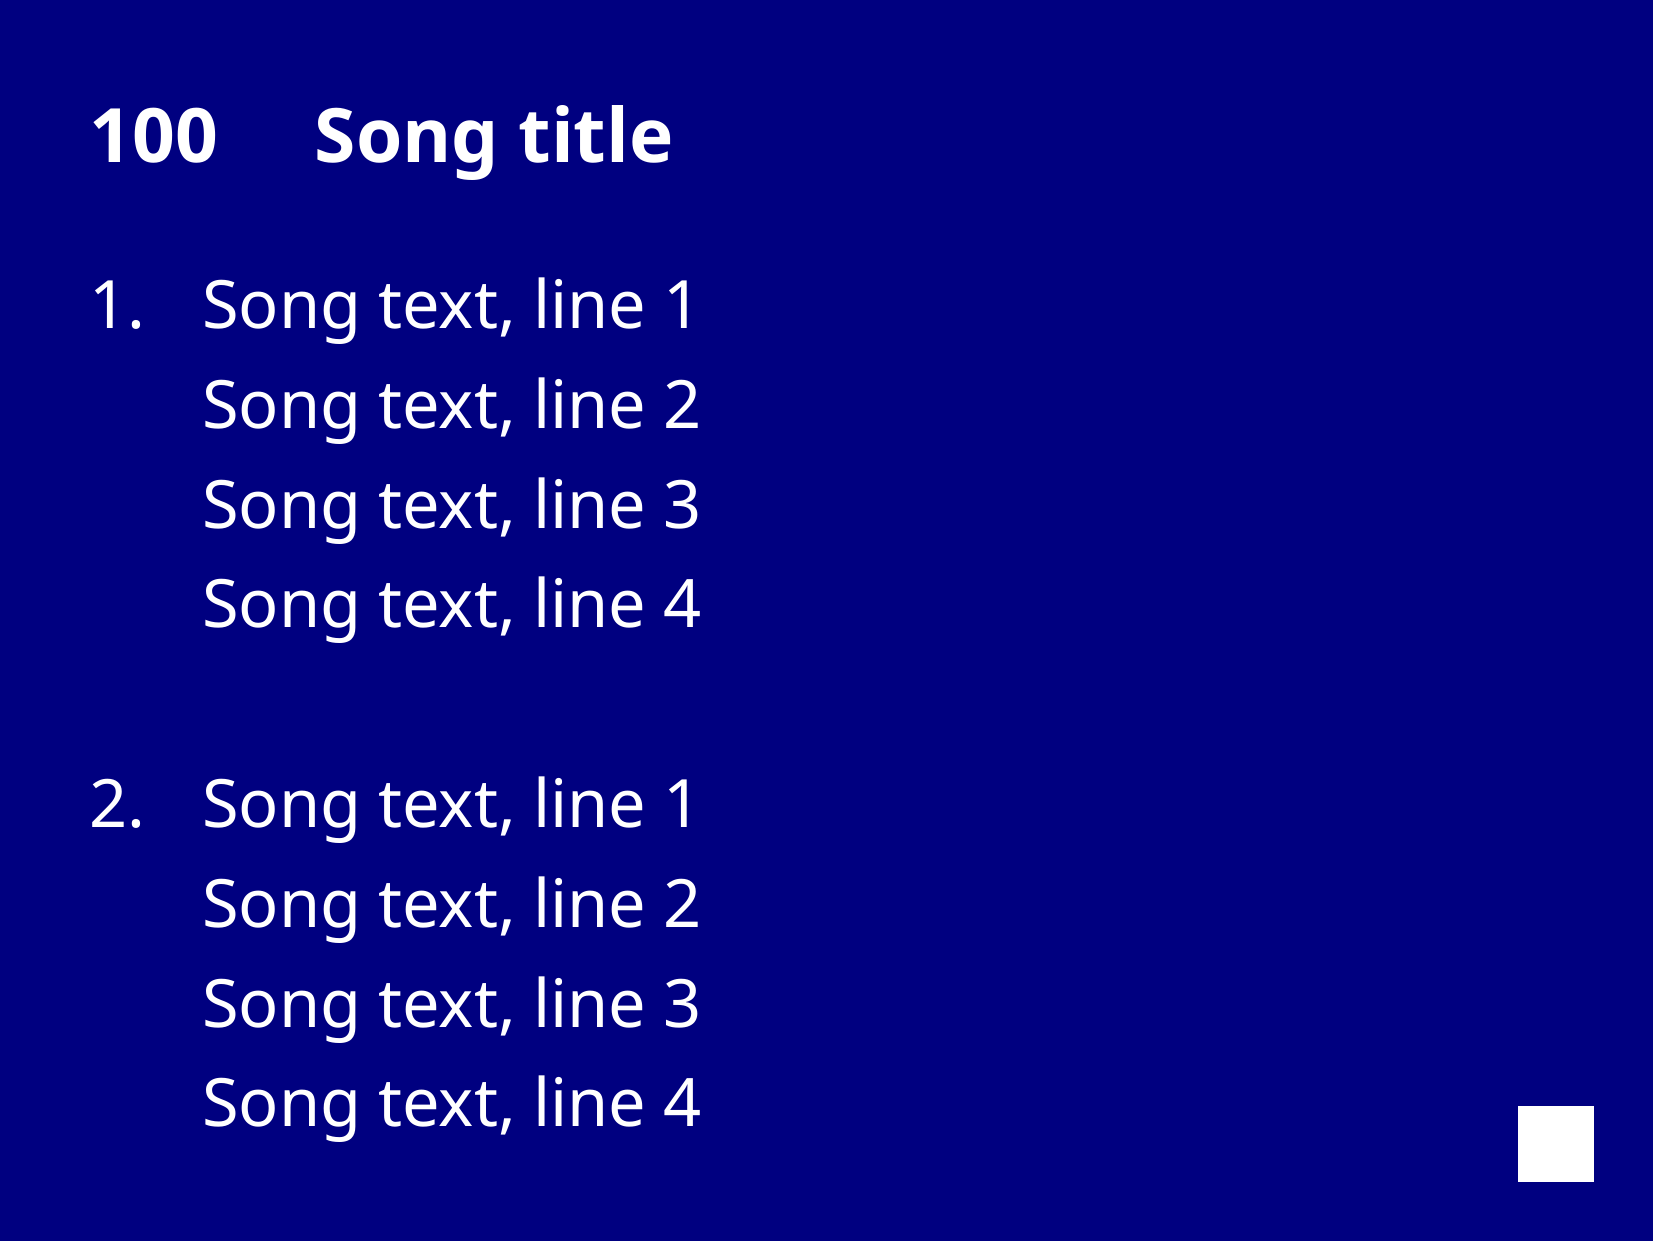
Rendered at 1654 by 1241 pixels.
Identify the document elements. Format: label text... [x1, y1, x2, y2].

text_box 1. Song text, line 1 Song text, line 2 Song text, line 3 Song text, line 4 2. Song text, line 1 Song text, line 2 Song text, line 3 Song text, line 4 [75, 188, 1576, 1163]
text_box [1518, 1106, 1594, 1182]
text_box 100 Song title [75, 75, 1576, 188]
